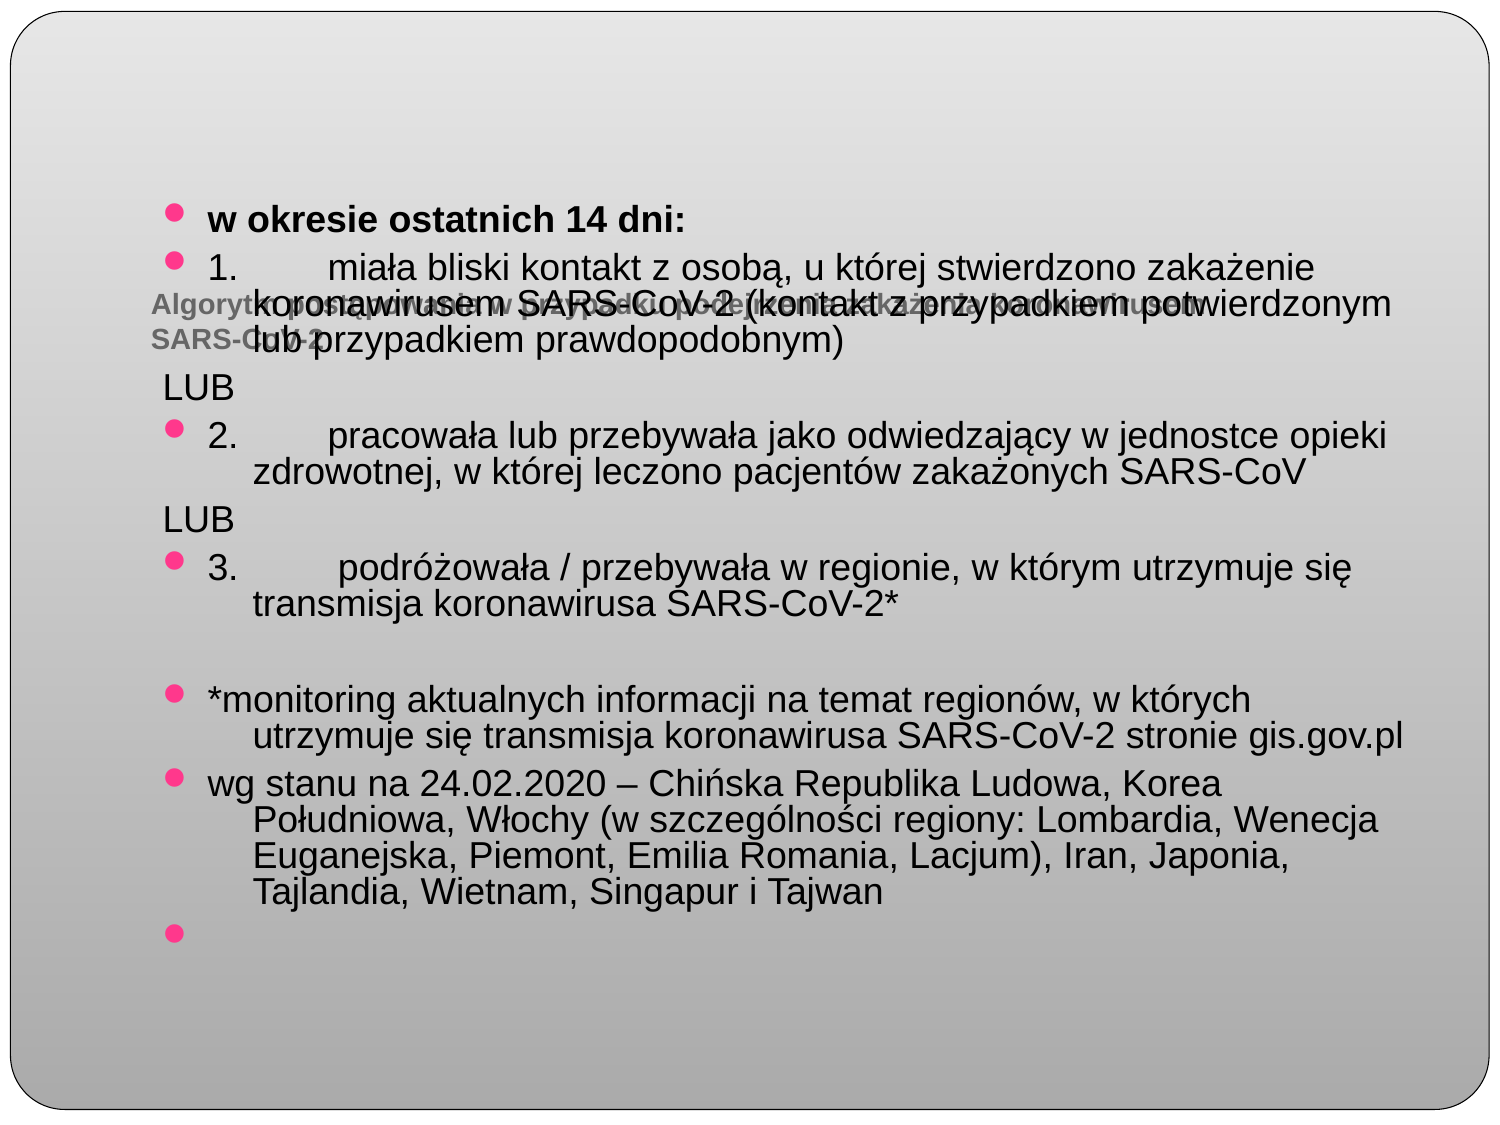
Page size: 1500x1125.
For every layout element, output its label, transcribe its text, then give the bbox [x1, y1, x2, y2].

list w okresie ostatnich 14 dni: 1. miała bliski kontakt z osobą, u której stwierdzono zakażenie koronawirusem SARS-CoV-2 (kontakt z przypadkiem potwierdzonym lub przypadkiem prawdopodobnym) LUB 2. pracowała lub przebywała jako odwiedzający w jednostce opieki zdrowotnej, w której leczono pacjentów zakażonych SARS-CoV LUB 3. podróżowała / przebywała w regionie, w którym utrzymuje się transmisja koronawirusa SARS-CoV-2* *monitoring aktualnych informacji na temat regionów, w których utrzymuje się transmisja koronawirusa SARS-CoV-2 stronie gis.gov.pl wg stanu na 24.02.2020 – Chińska Republika Ludowa, Korea Południowa, Włochy (w szczególności regiony: Lombardia, Wenecja Euganejska, Piemont, Emilia Romania, Lacjum), Iran, Japonia, Tajlandia, Wietnam, Singapur i Tajwan [147, 196, 1423, 947]
title Algorytm postępowania w przypadku podejrzenia zakażenia koronawirusem SARS-CoV-2 [135, 172, 1426, 256]
